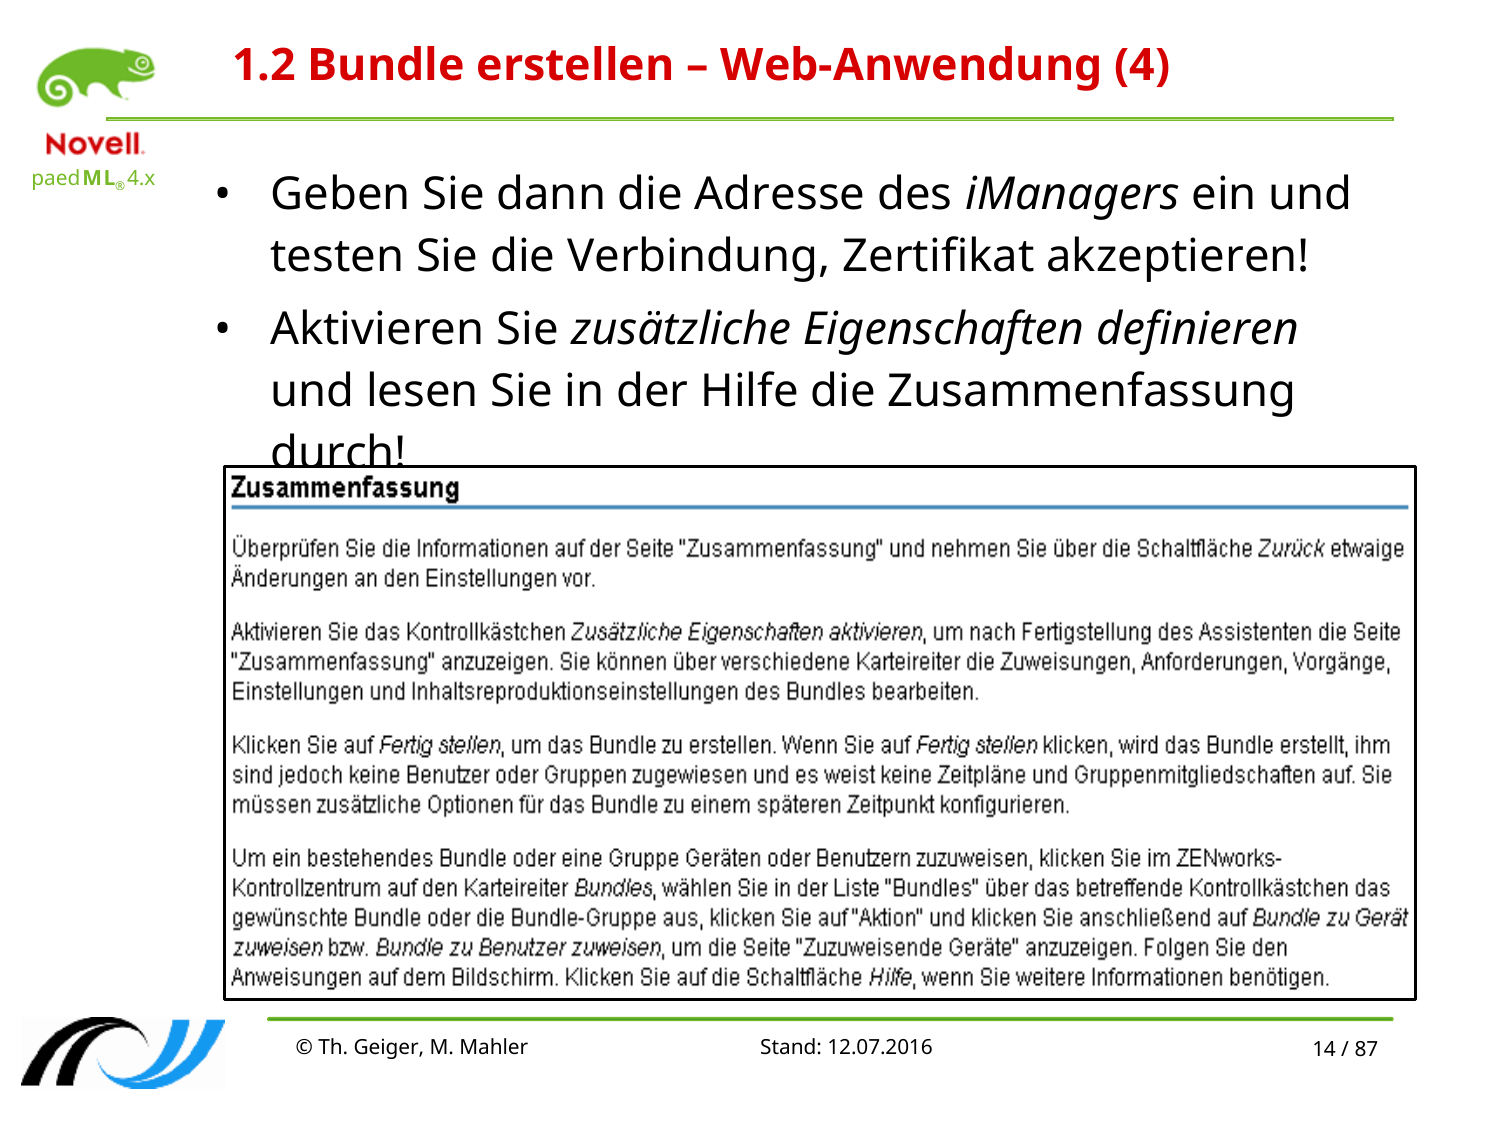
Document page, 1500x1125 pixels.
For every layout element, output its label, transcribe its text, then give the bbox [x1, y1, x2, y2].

picture [21, 1017, 225, 1089]
picture [24, 32, 167, 175]
picture [225, 468, 1414, 999]
list Geben Sie dann die Adresse des iManagers ein und testen Sie die Verbindung, Zertifikat akzeptieren! Aktivieren Sie zusätzliche Eigenschaften definieren und lesen Sie in der Hilfe die Zusammenfassung durch! [214, 160, 1393, 814]
title 1.2 Bundle erstellen – Web-Anwendung (4) [232, 0, 1388, 126]
